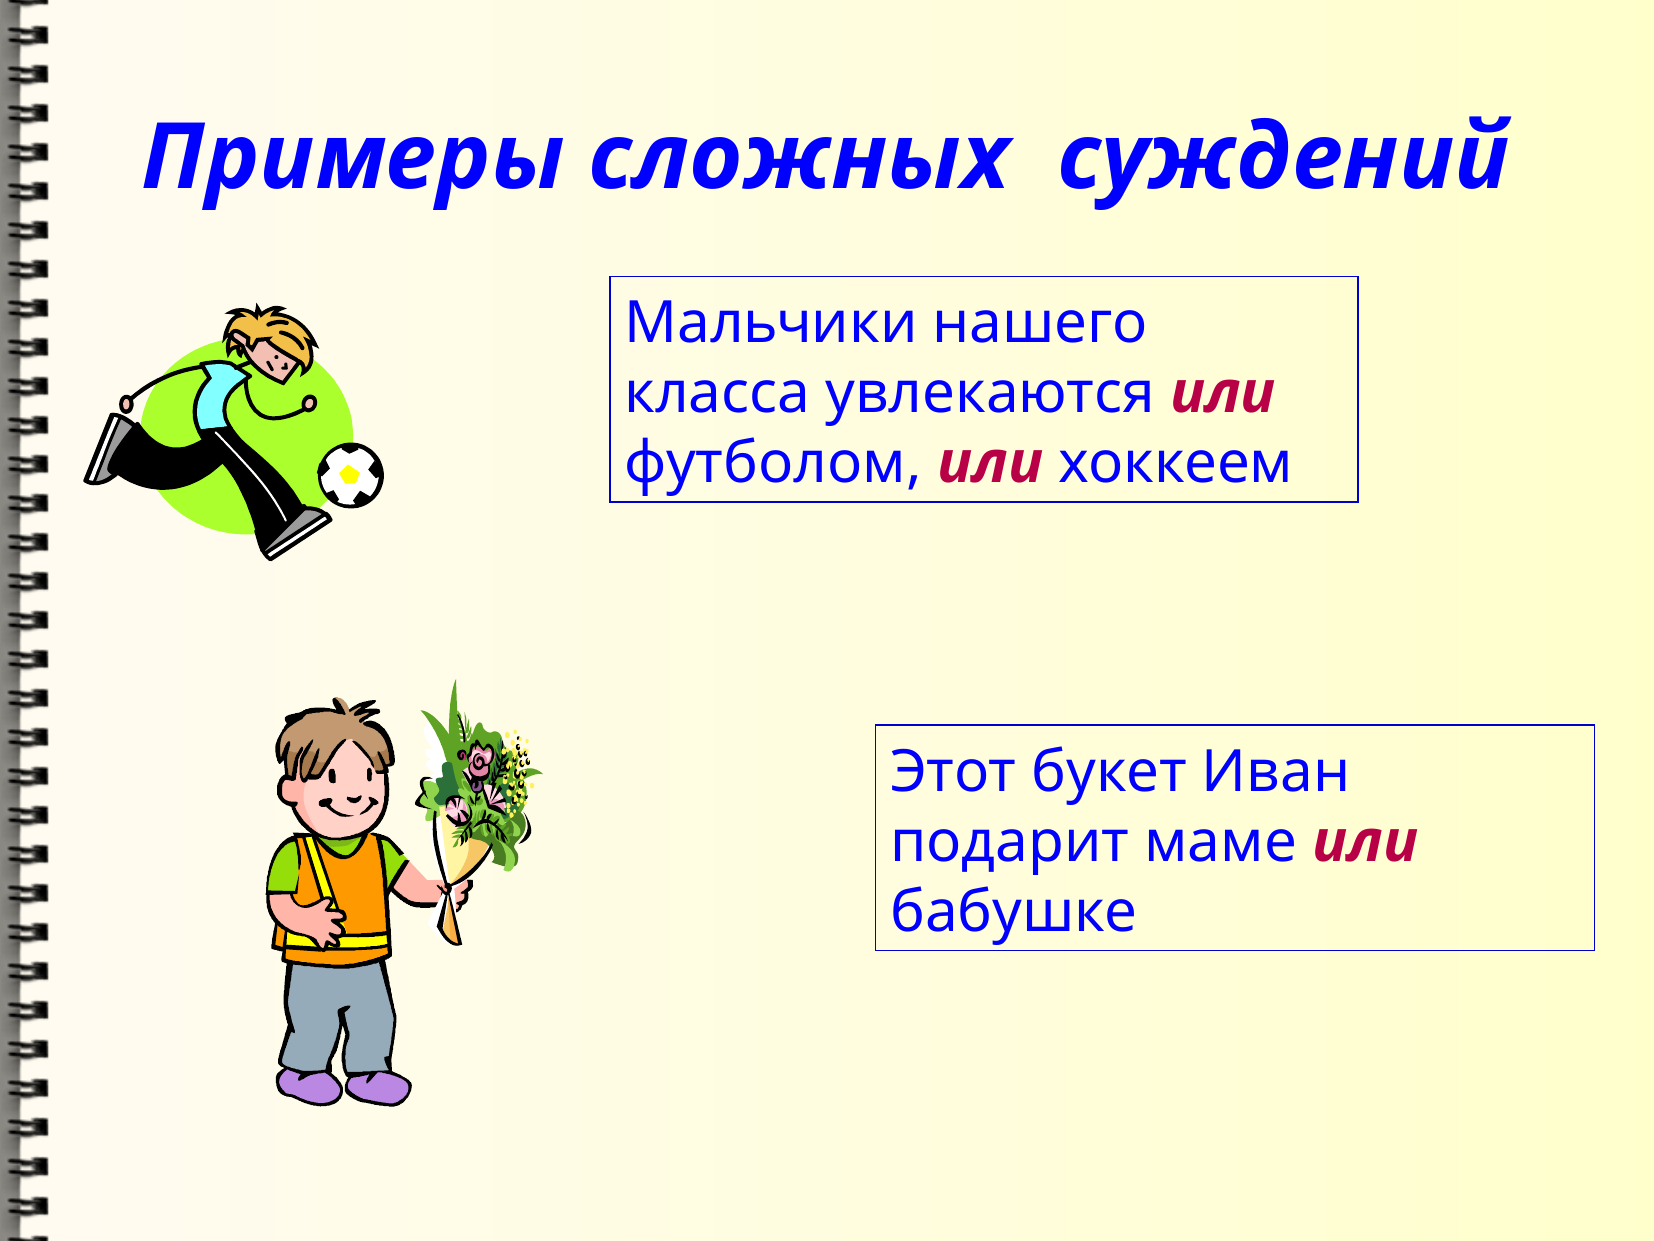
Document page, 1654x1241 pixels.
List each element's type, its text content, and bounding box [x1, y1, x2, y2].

text_box [265, 679, 544, 1107]
text_box [83, 302, 384, 562]
text_box Этот букет Иван подарит маме или бабушке [875, 725, 1595, 951]
text_box Мальчики нашего класса увлекаются или футболом, или хоккеем [609, 276, 1359, 502]
picture [0, 0, 1654, 1241]
title Примеры сложных суждений [82, 34, 1571, 272]
